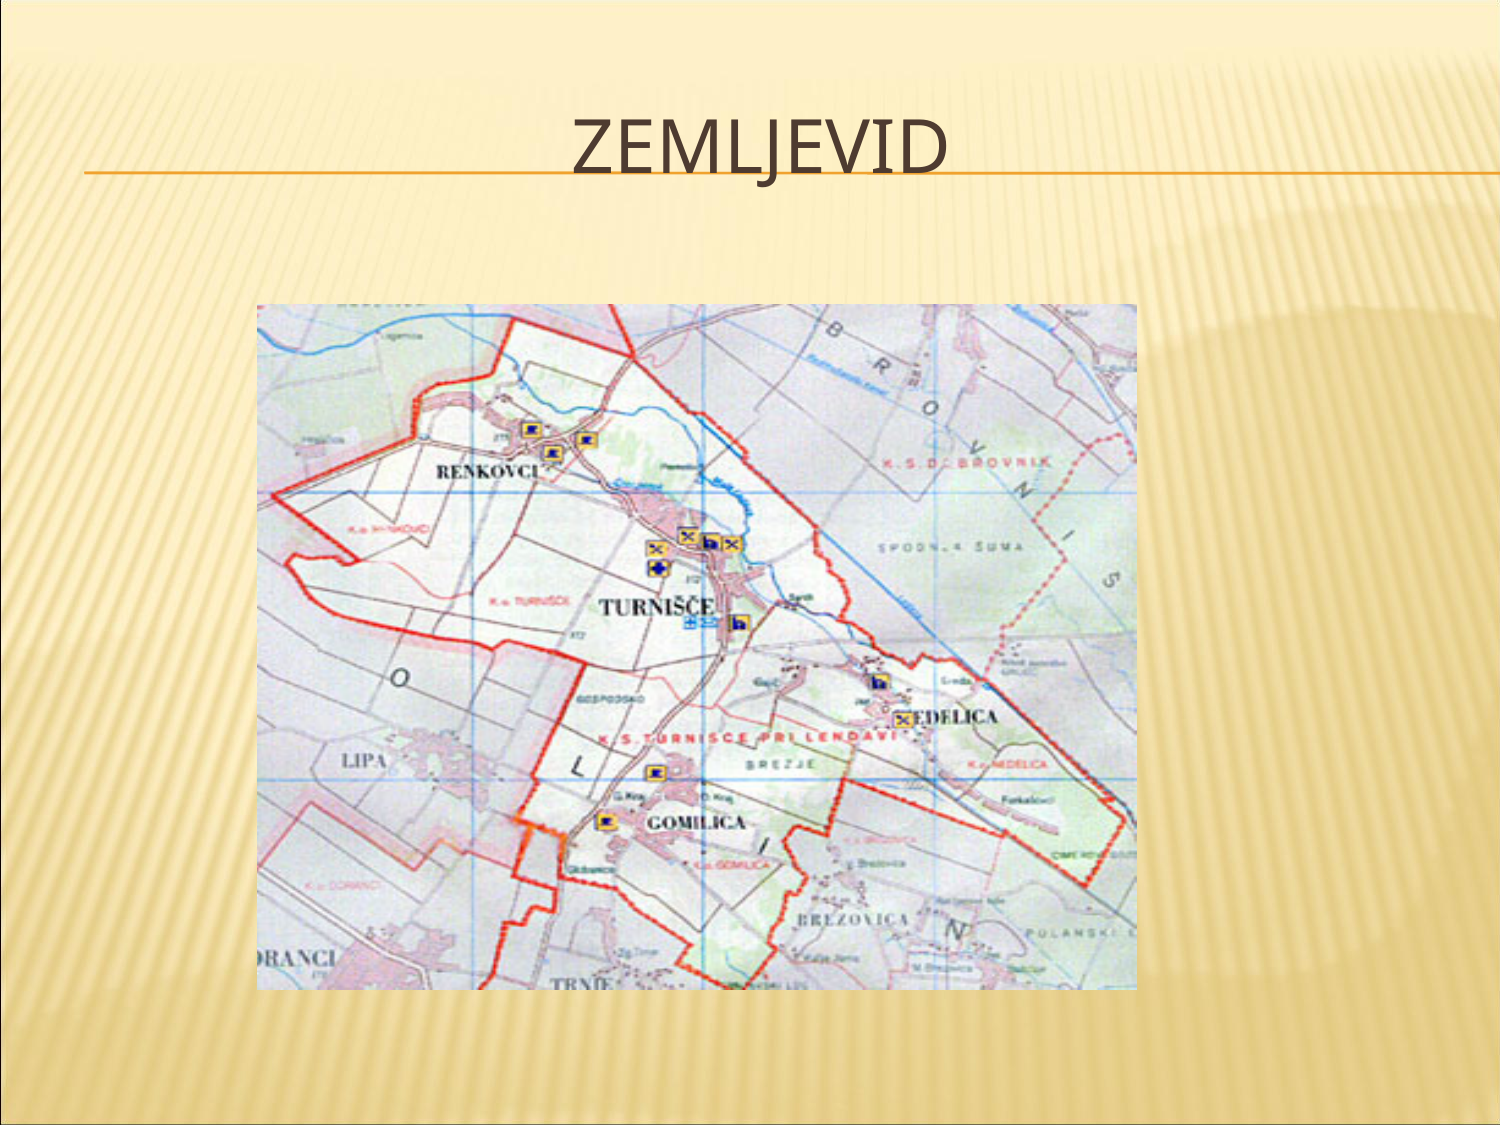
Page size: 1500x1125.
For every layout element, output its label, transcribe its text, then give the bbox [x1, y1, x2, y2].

picture [0, 0, 1500, 1125]
title ZEMLJEVID [50, 75, 1475, 213]
